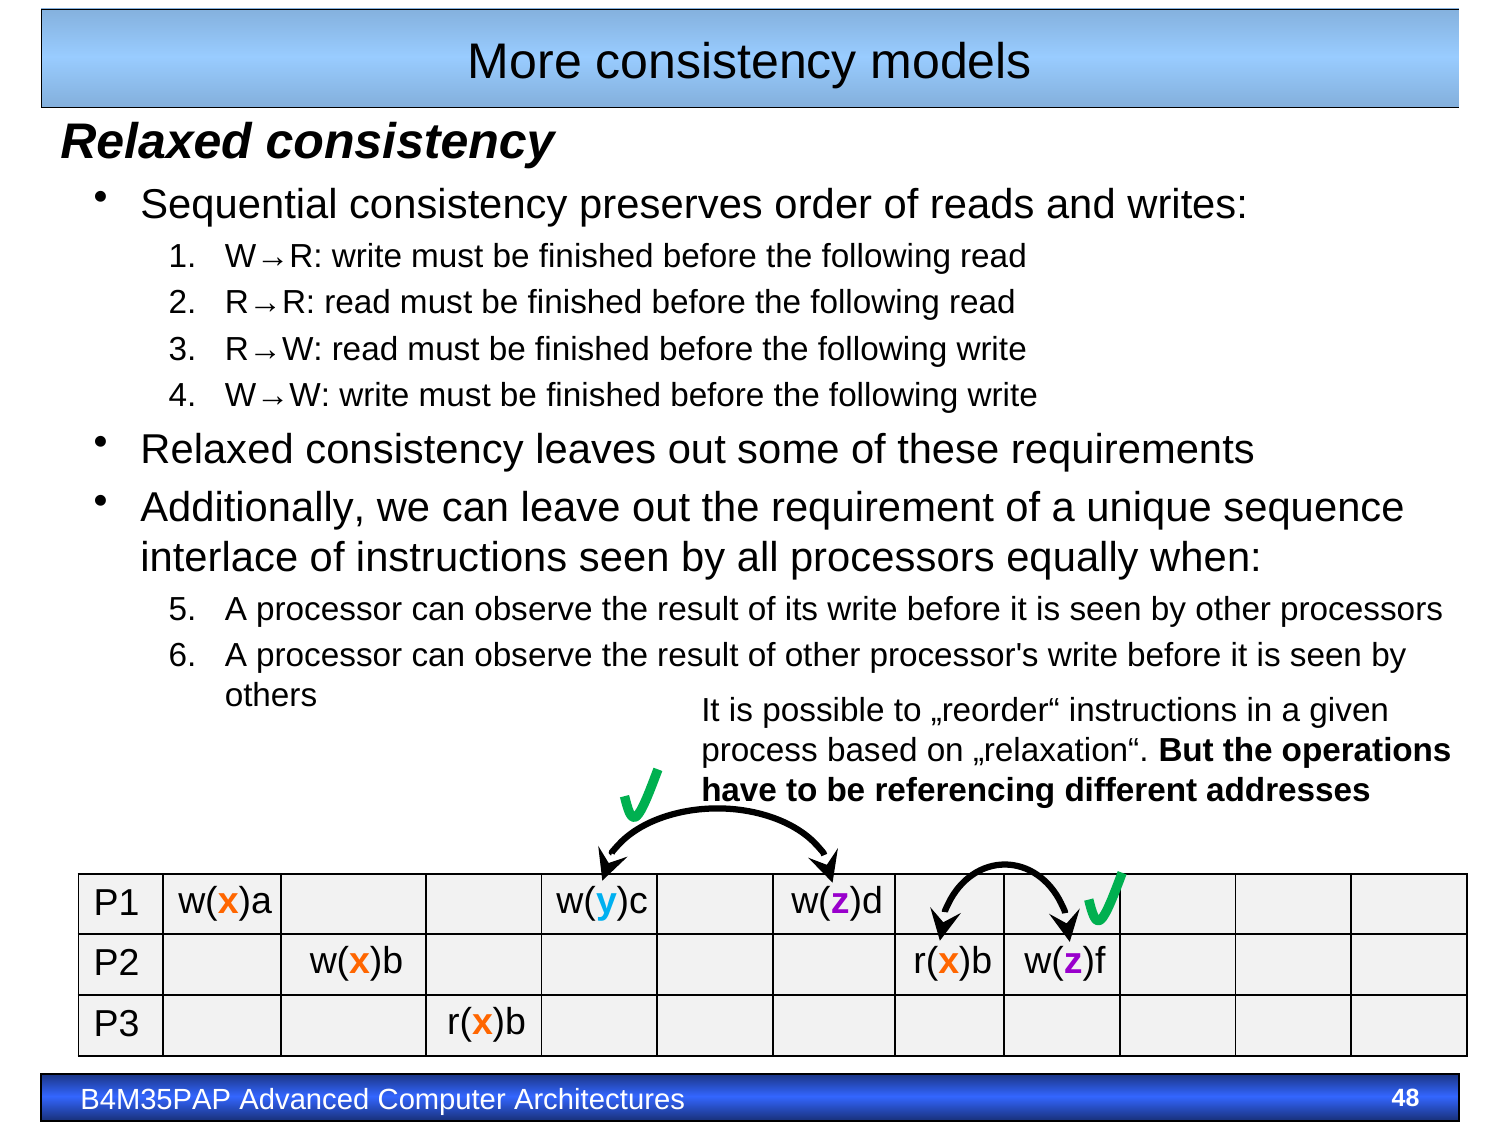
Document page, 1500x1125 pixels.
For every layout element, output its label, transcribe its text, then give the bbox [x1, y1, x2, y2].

table_cell [542, 935, 656, 994]
table_header [1005, 875, 1119, 933]
table_cell [1121, 996, 1235, 1055]
table_cell [282, 996, 425, 1055]
table_header w(y)c [542, 875, 656, 933]
table_header [282, 875, 425, 933]
table_cell [774, 996, 894, 1055]
table_header w(z)d [774, 875, 894, 933]
table_header w(x)a [164, 875, 280, 933]
table_cell r(x)b [427, 996, 541, 1055]
table_cell [1352, 935, 1466, 994]
table_header [427, 875, 541, 933]
text_box It is possible to „reorder“ instructions in a given process based on „relaxation“. But the operations have to be referencing different addresses [686, 680, 1472, 816]
table_cell [658, 996, 772, 1055]
table_cell [1352, 996, 1466, 1055]
table_cell w(z)f [1005, 935, 1119, 994]
table_header [1352, 875, 1466, 933]
table_cell [774, 935, 894, 994]
table_cell [427, 935, 541, 994]
table_cell [1236, 935, 1350, 994]
table_header [896, 875, 1003, 933]
table_cell w(x)b [282, 935, 425, 994]
table_cell P2 [79, 935, 162, 994]
table_header P1 [79, 875, 162, 933]
table_cell [1121, 935, 1235, 994]
table_header [1236, 875, 1350, 933]
table_header [1121, 875, 1235, 933]
table_cell [1005, 996, 1119, 1055]
table_cell [896, 996, 1003, 1055]
title More consistency models [41, 8, 1459, 108]
list Relaxed consistency Sequential consistency preserves order of reads and writes: W→R: write must be finished before the following read R→R: read must be finished before the following read R→W: read must be finished before the following write W→W: write must be finished before the following write Relaxed consistency leaves out some of these requirements Additionally, we can leave out the requirement of a unique sequence interlace of instructions seen by all processors equally when: A processor can observe the result of its write before it is seen by other processors A processor can observe the result of other processor's write before it is seen by others [3, 101, 1500, 928]
table_header [658, 875, 772, 933]
table_cell r(x)b [896, 935, 1003, 994]
table_cell [1236, 996, 1350, 1055]
table_cell [658, 935, 772, 994]
table_cell [542, 996, 656, 1055]
table_cell [164, 996, 280, 1055]
table_cell P3 [79, 996, 162, 1055]
table_cell [164, 935, 280, 994]
